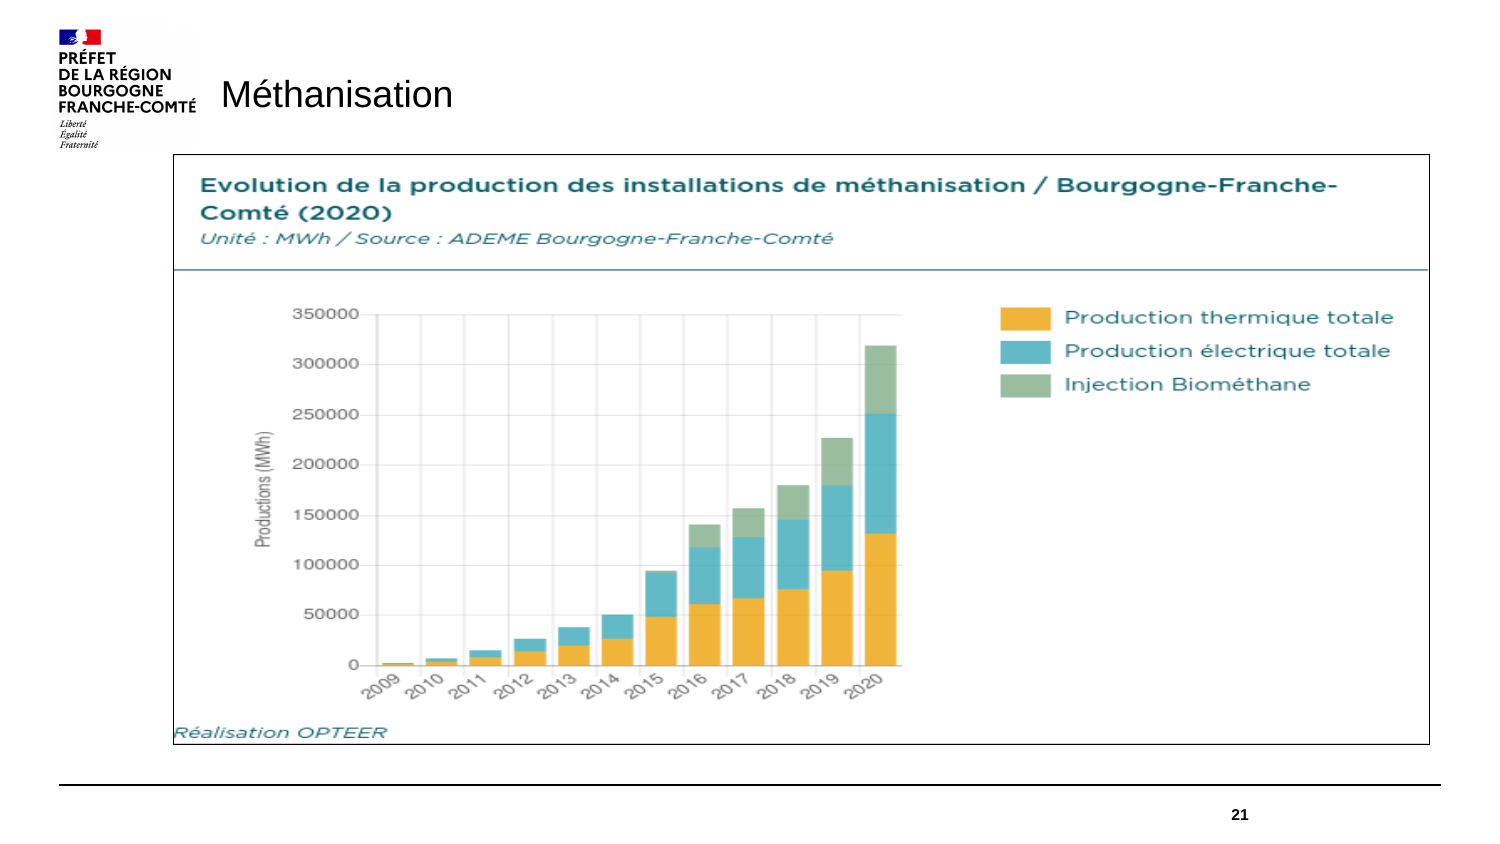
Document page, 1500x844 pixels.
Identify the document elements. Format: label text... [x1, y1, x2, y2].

picture [173, 154, 1430, 745]
picture [50, 17, 196, 148]
title Méthanisation [220, 24, 1500, 166]
